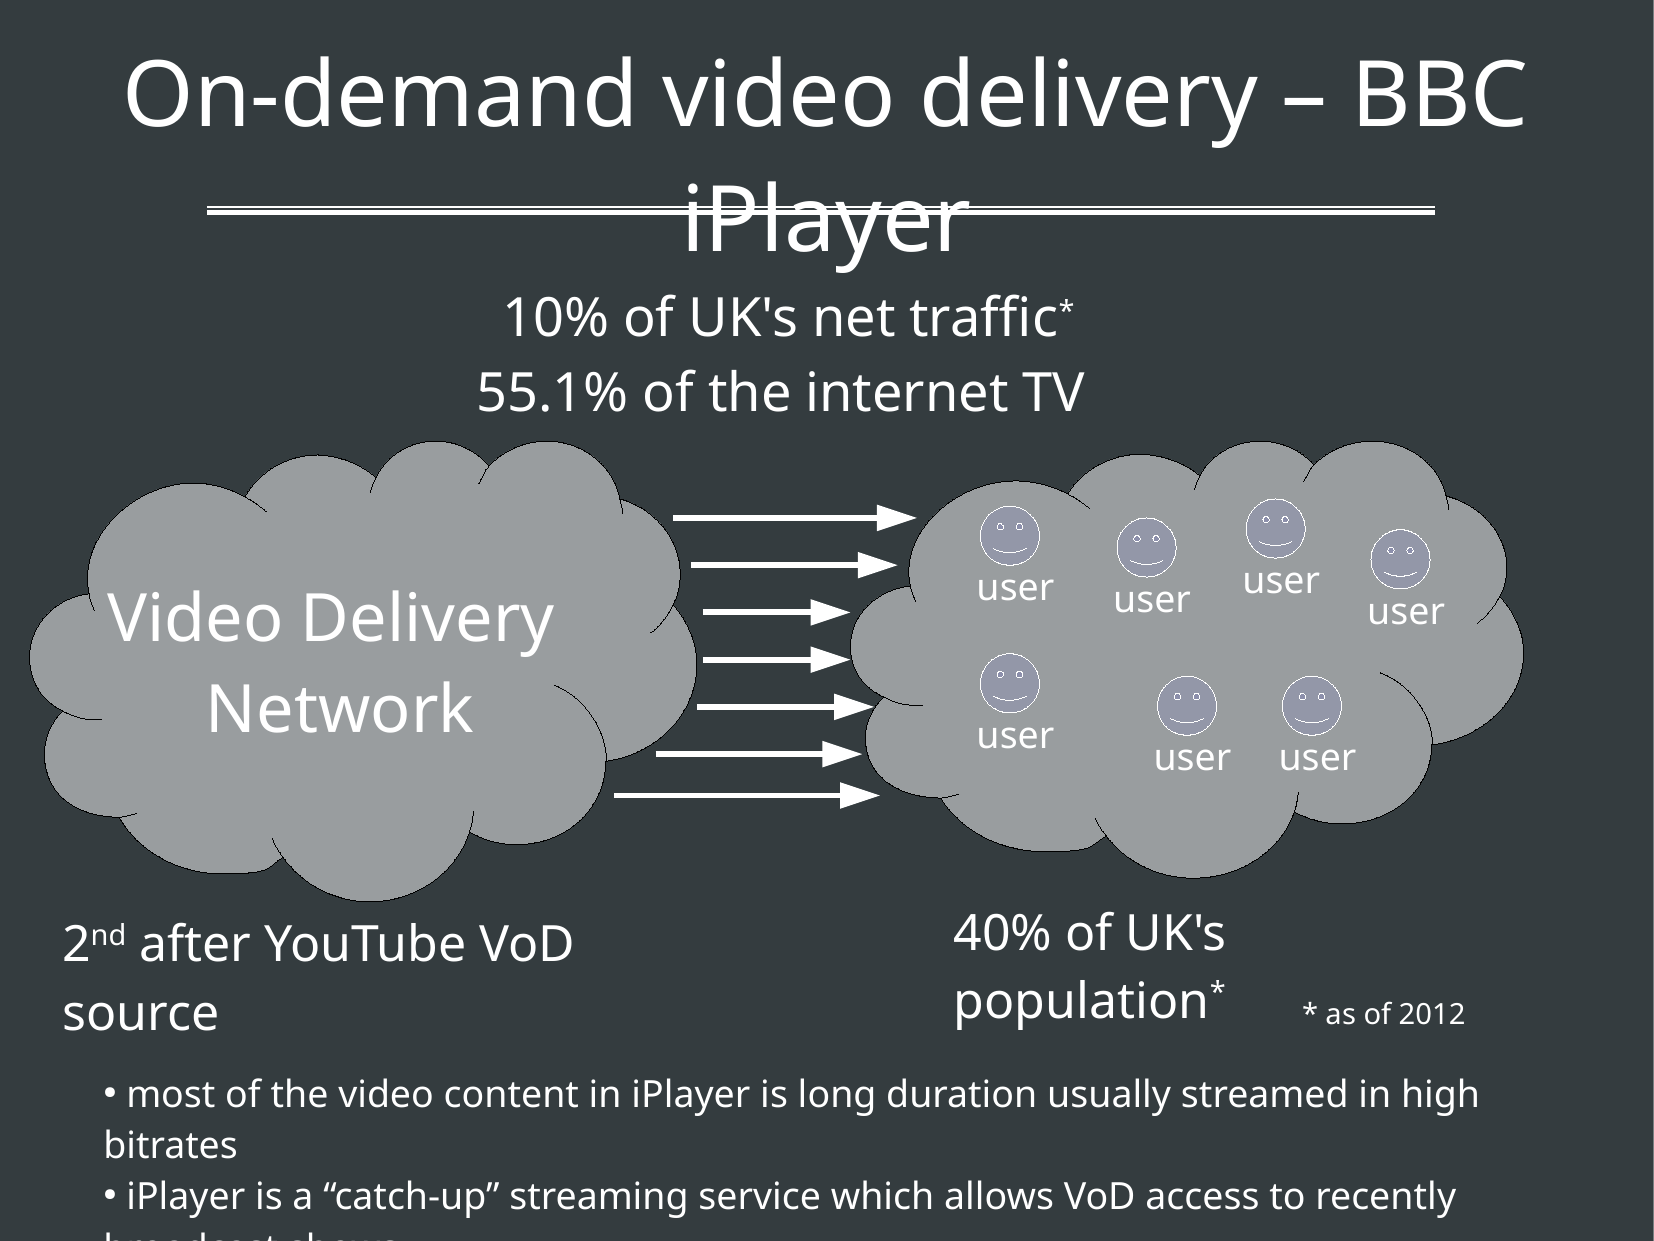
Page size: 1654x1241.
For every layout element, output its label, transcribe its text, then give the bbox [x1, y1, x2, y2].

text_box user [961, 553, 1058, 626]
text_box user [1263, 723, 1360, 796]
text_box 40% of UK's population* [938, 889, 1501, 981]
text_box 2nd after YouTube VoD source [47, 901, 697, 993]
picture [0, 0, 1654, 1241]
text_box 10% of UK's net traffic* 55.1% of the internet TV [395, 271, 1182, 535]
text_box user [1352, 576, 1448, 650]
text_box Video Delivery Network [29, 454, 697, 901]
text_box * as of 2012 [1287, 986, 1654, 1046]
text_box user [1138, 723, 1235, 796]
text_box user [1227, 546, 1323, 619]
title On-demand video delivery – BBC iPlayer [29, 49, 1625, 257]
text_box most of the video content in iPlayer is long duration usually streamed in high bitrates iPlayer is a “catch-up” streaming service which allows VoD access to recently broadcast shows [88, 1060, 1595, 1190]
text_box [850, 441, 1524, 879]
text_box user [961, 700, 1058, 774]
text_box user [1098, 565, 1194, 638]
